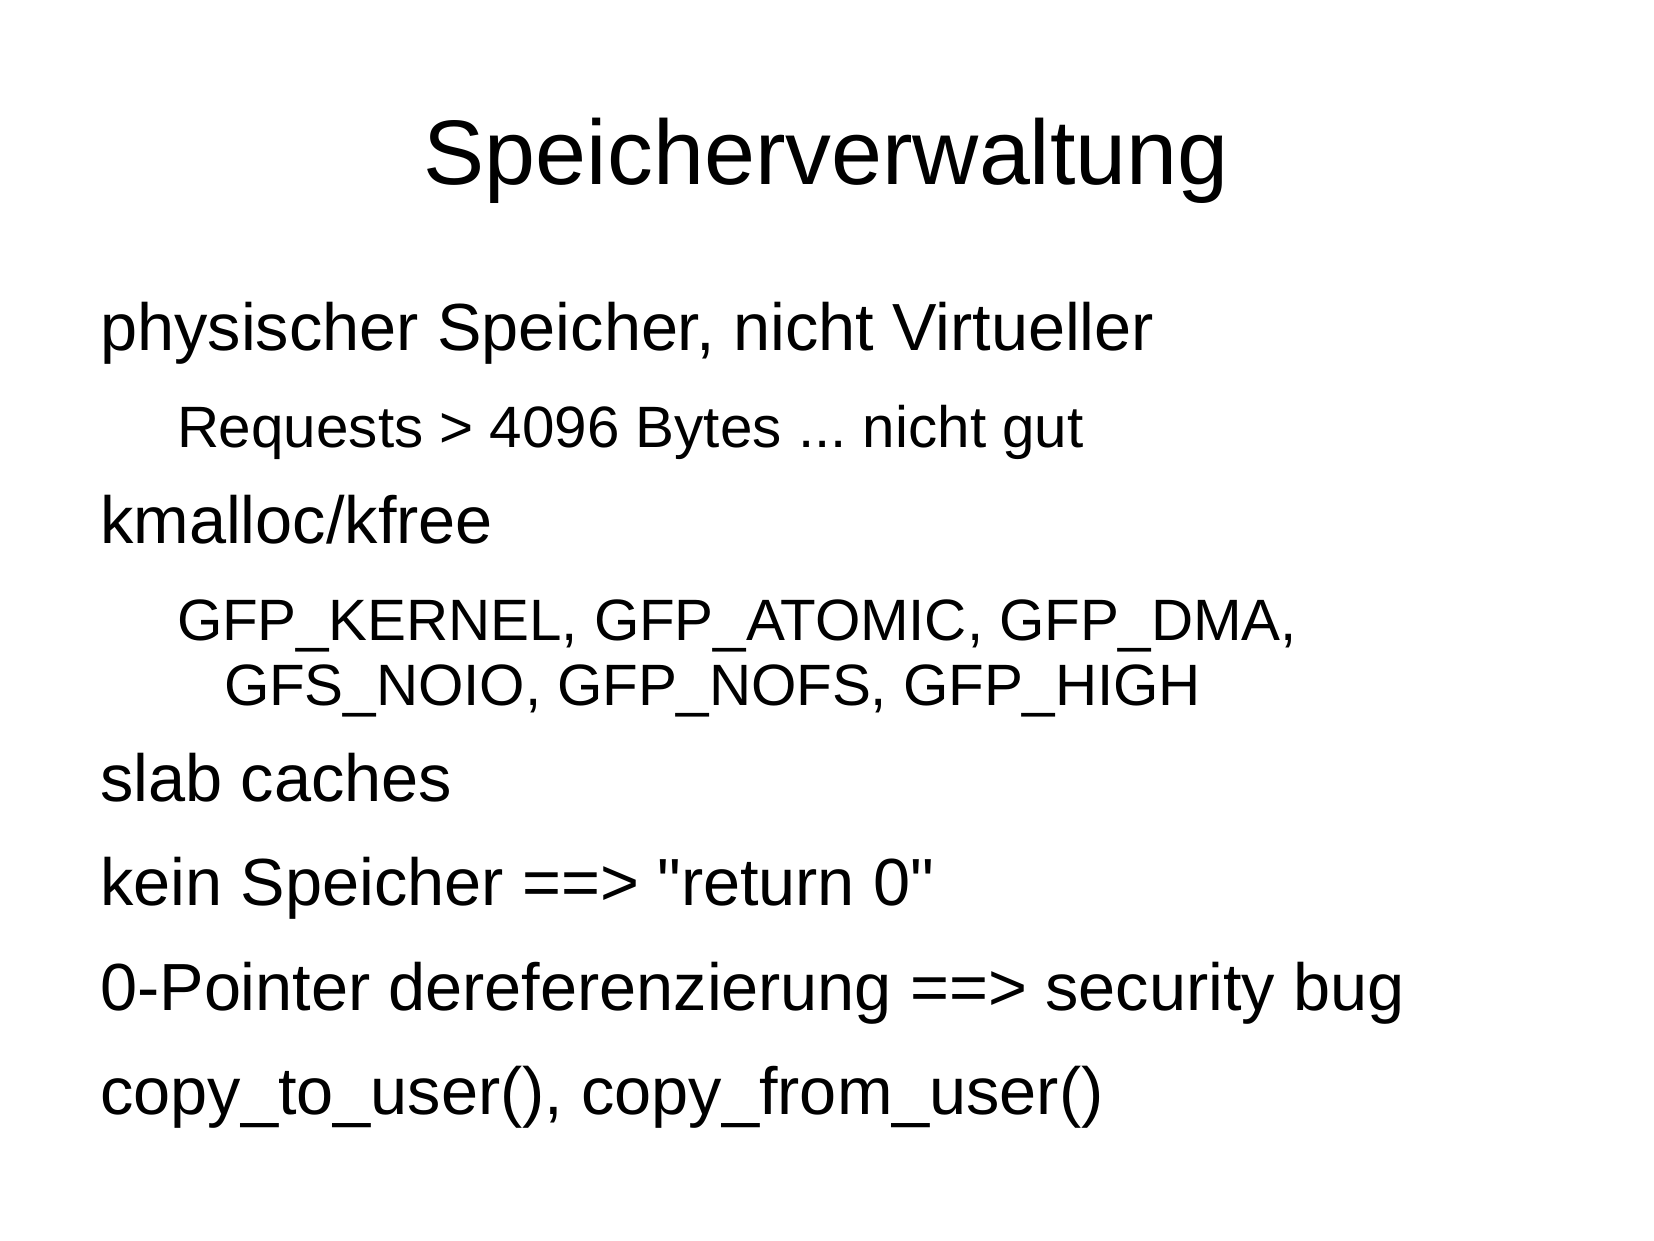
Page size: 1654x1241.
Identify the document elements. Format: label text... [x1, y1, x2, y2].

list physischer Speicher, nicht Virtueller Requests > 4096 Bytes ... nicht gut kmalloc/kfree GFP_KERNEL, GFP_ATOMIC, GFP_DMA, GFS_NOIO, GFP_NOFS, GFP_HIGH slab caches kein Speicher ==> "return 0" 0-Pointer dereferenzierung ==> security bug copy_to_user(), copy_from_user() [82, 290, 1571, 1201]
title Speicherverwaltung [82, 56, 1571, 250]
